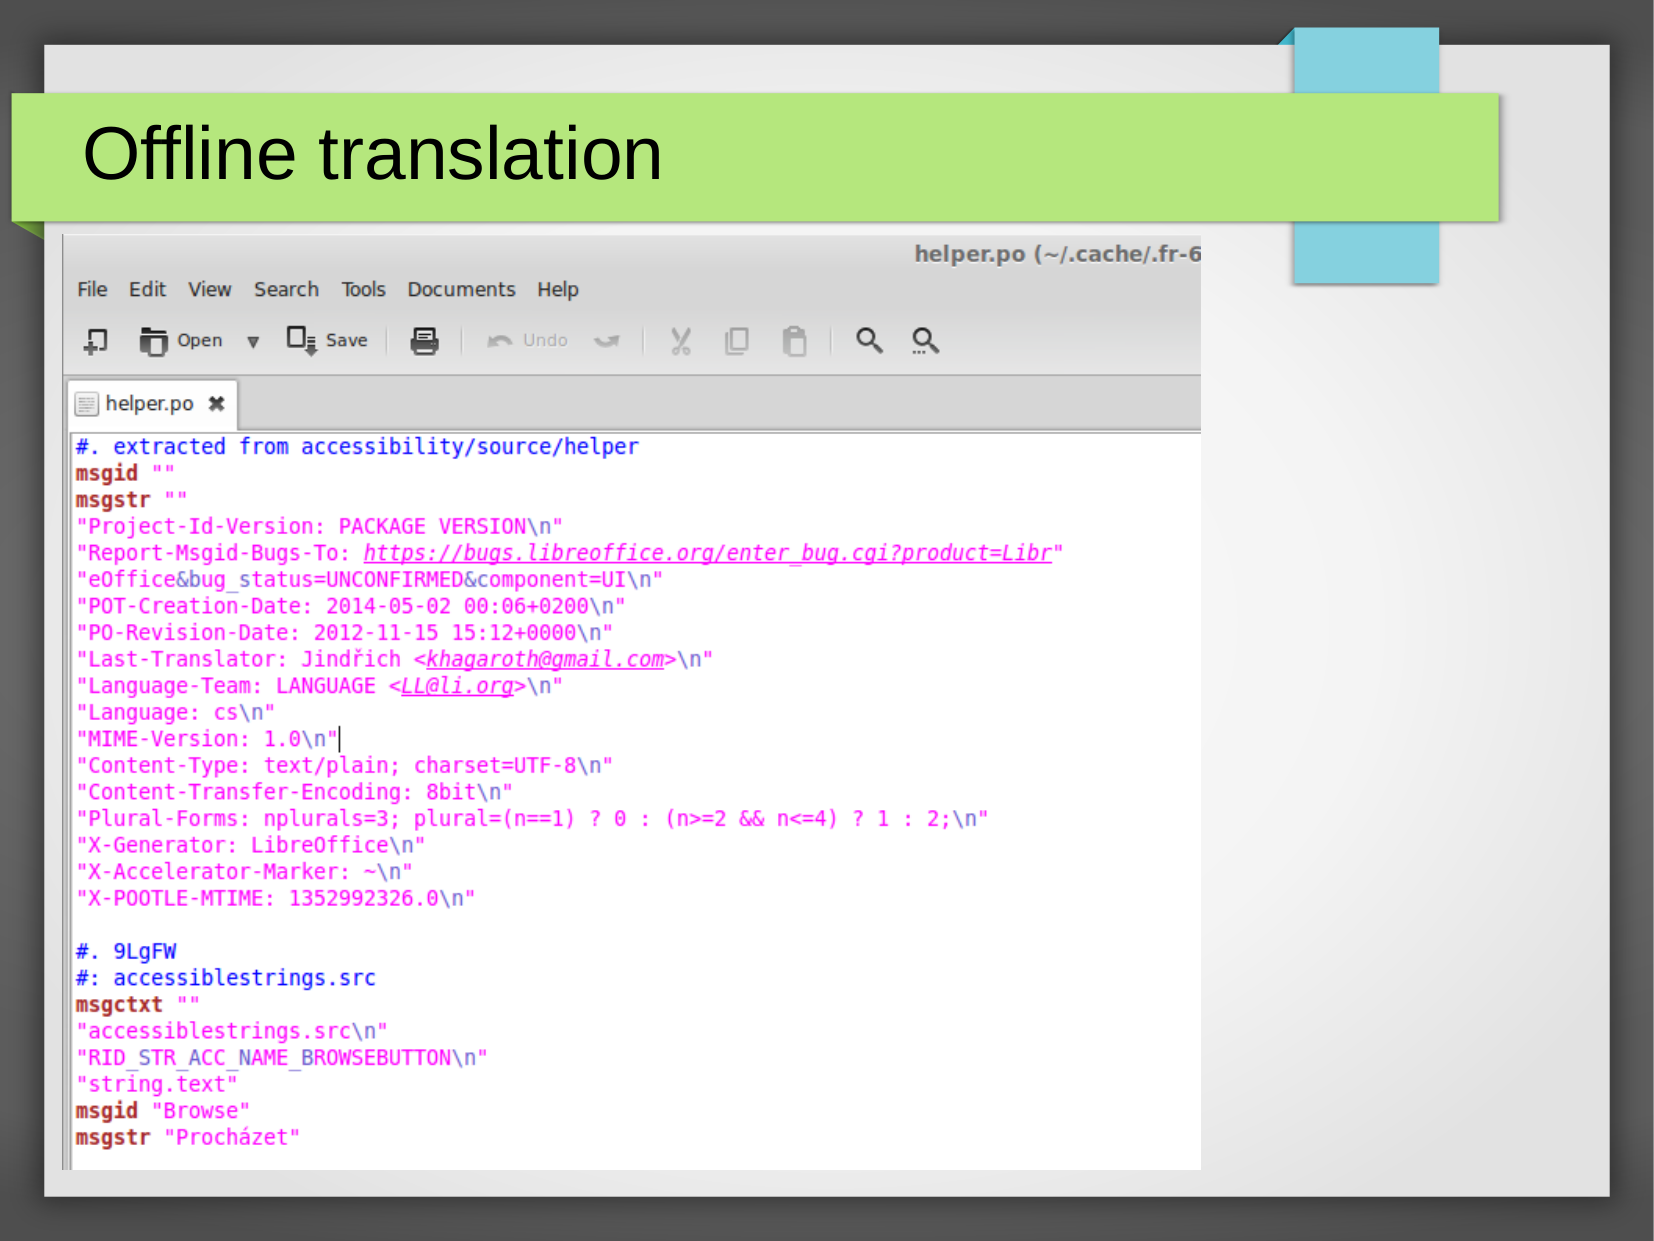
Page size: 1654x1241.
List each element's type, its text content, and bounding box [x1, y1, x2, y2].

title Offline translation [82, 94, 1264, 213]
picture [0, 0, 1654, 1241]
